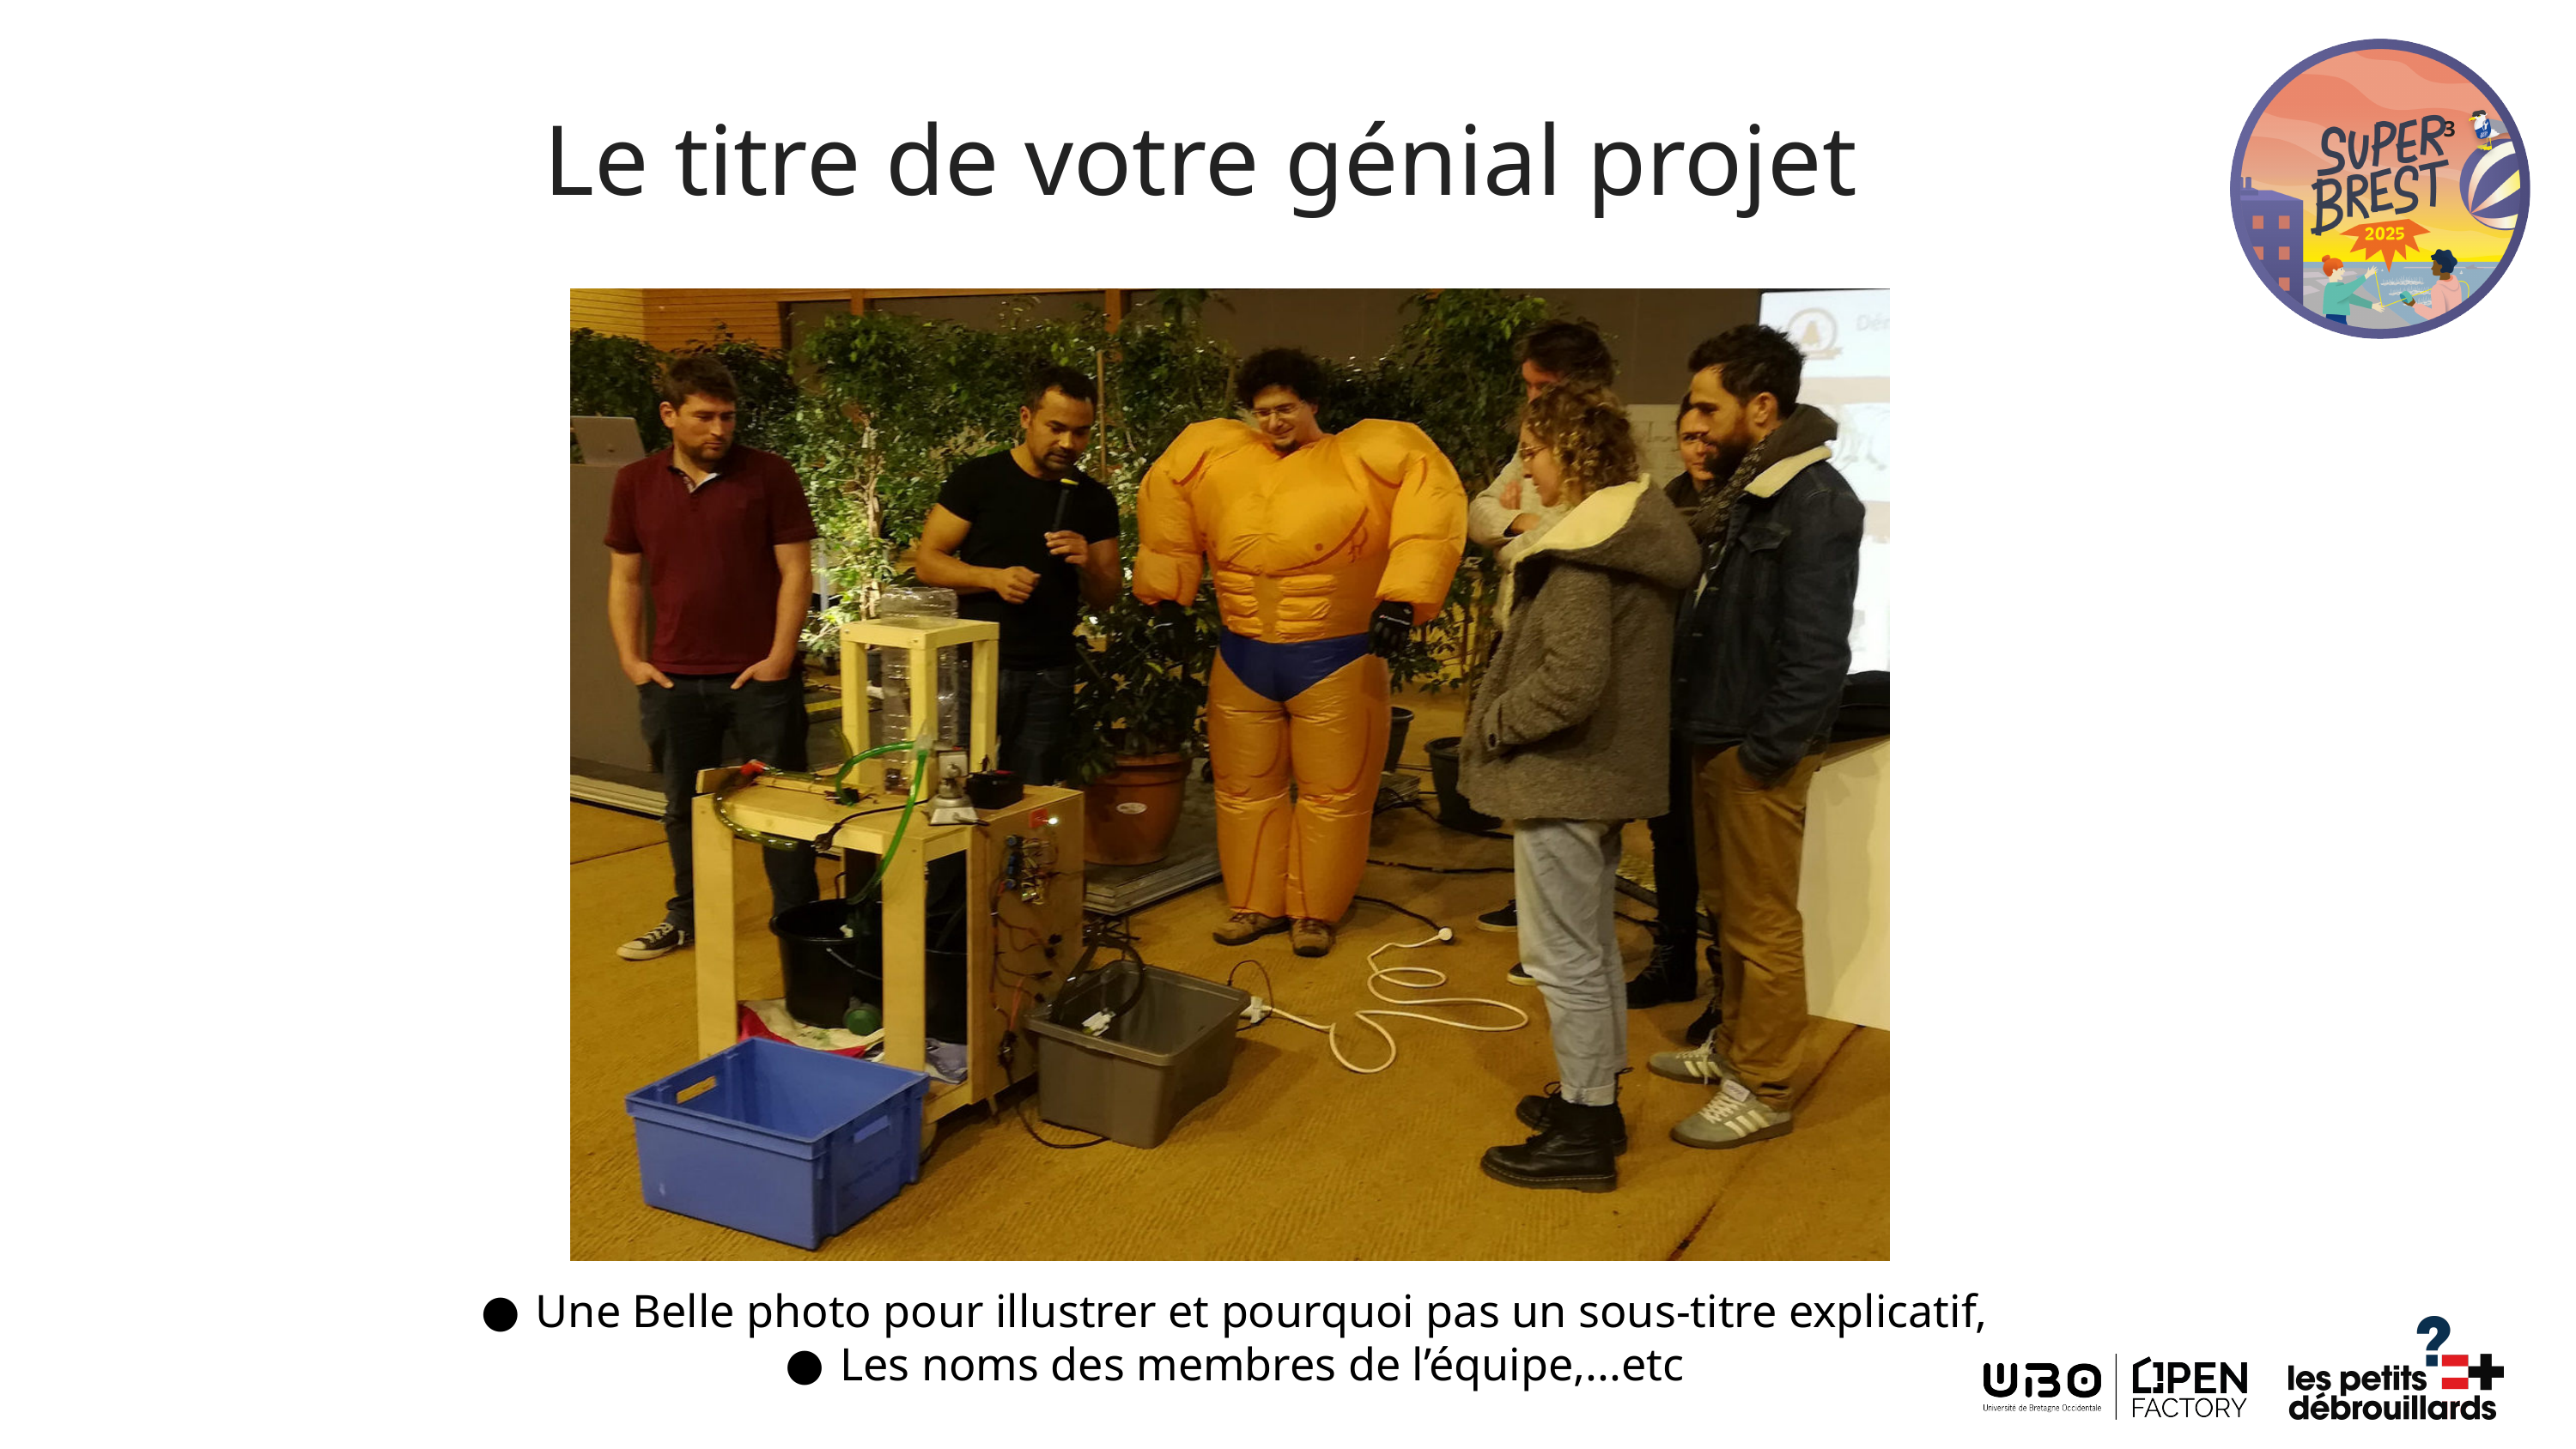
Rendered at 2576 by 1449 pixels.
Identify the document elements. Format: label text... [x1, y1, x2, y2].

title Le titre de votre génial projet [273, 94, 2129, 311]
picture [2187, 1354, 2247, 1420]
picture [570, 288, 1890, 1261]
slide_number <numéro> [2307, 93, 2456, 145]
picture [2230, 39, 2530, 339]
list Une Belle photo pour illustrer et pourquoi pas un sous-titre explicatif, Les noms des membres de l’équipe,...etc [273, 1282, 2187, 1441]
picture [2288, 1316, 2504, 1420]
